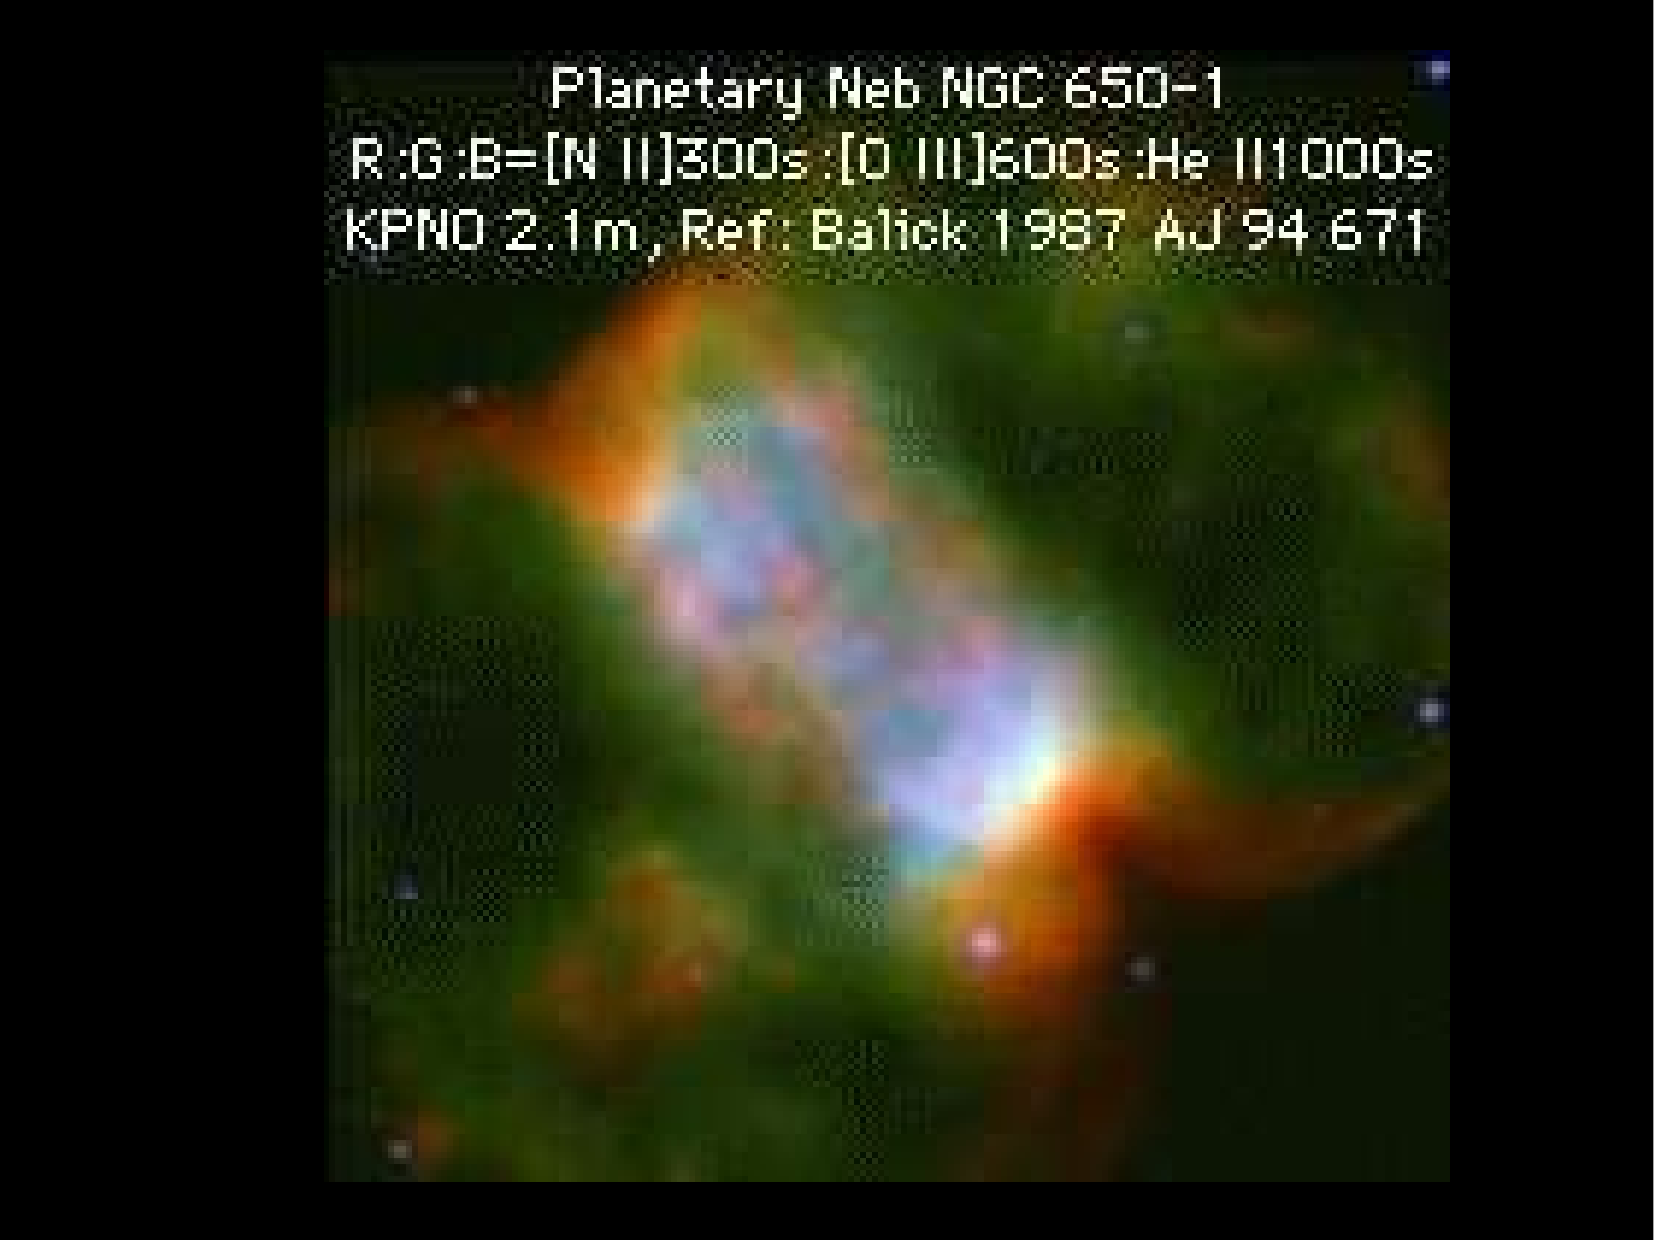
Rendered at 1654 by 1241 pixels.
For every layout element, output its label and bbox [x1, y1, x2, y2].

picture [324, 50, 1450, 1182]
